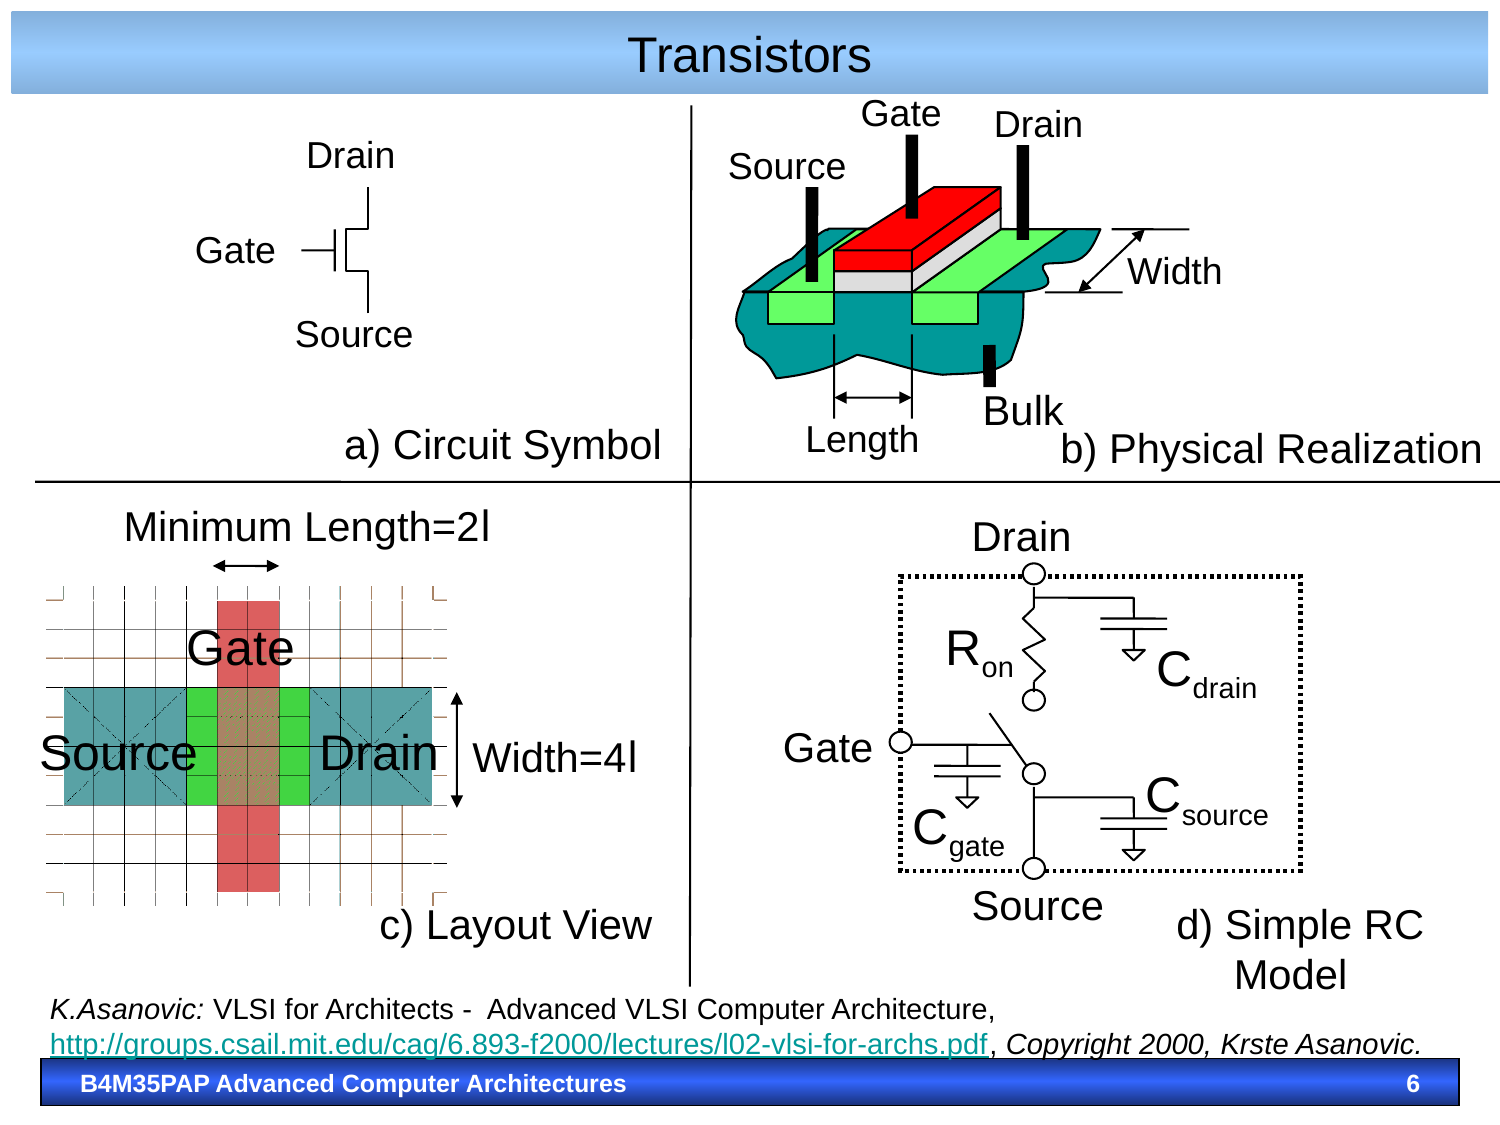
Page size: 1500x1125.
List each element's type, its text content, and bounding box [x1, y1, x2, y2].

text_box [736, 187, 1101, 379]
text_box d) Simple RC Model [1161, 890, 1451, 1006]
text_box Length [790, 408, 935, 468]
text_box [1022, 763, 1045, 785]
text_box c) Layout View [364, 890, 668, 956]
text_box Width [1112, 239, 1238, 300]
text_box Width=4l [457, 723, 665, 789]
text_box Drain [956, 502, 1087, 568]
text_box [889, 731, 912, 753]
text_box Drain [291, 124, 411, 184]
text_box [1022, 857, 1045, 871]
text_box b) Physical Realization [1045, 414, 1499, 480]
text_box Drain [304, 713, 454, 788]
text_box Gate [171, 607, 310, 683]
text_box [1022, 568, 1045, 585]
text_box Source [280, 302, 429, 363]
text_box Source [713, 134, 862, 195]
title Transistors [11, 11, 1489, 94]
picture [46, 586, 447, 906]
text_box Source [24, 713, 213, 788]
text_box Cdrain [1141, 628, 1273, 713]
text_box Csource [1131, 755, 1285, 839]
text_box a) Circuit Symbol [329, 410, 678, 475]
text_box Gate [845, 81, 957, 142]
text_box Gate [768, 713, 889, 779]
text_box Ron [930, 607, 1029, 692]
text_box Cgate [897, 786, 1021, 870]
text_box Minimum Length=2l [108, 492, 518, 558]
text_box Bulk [967, 376, 1079, 442]
text_box K.Asanovic: VLSI for Architects - Advanced VLSI Computer Architecture, http://groups.csail.mit.edu/cag/6.893-f2000/lectures/l02-vlsi-for-archs.pdf, Copyright 2000, Krste Asanovic. [35, 982, 1500, 1108]
text_box Source [956, 871, 1120, 936]
text_box Drain [979, 92, 1099, 153]
text_box Gate [180, 218, 291, 279]
